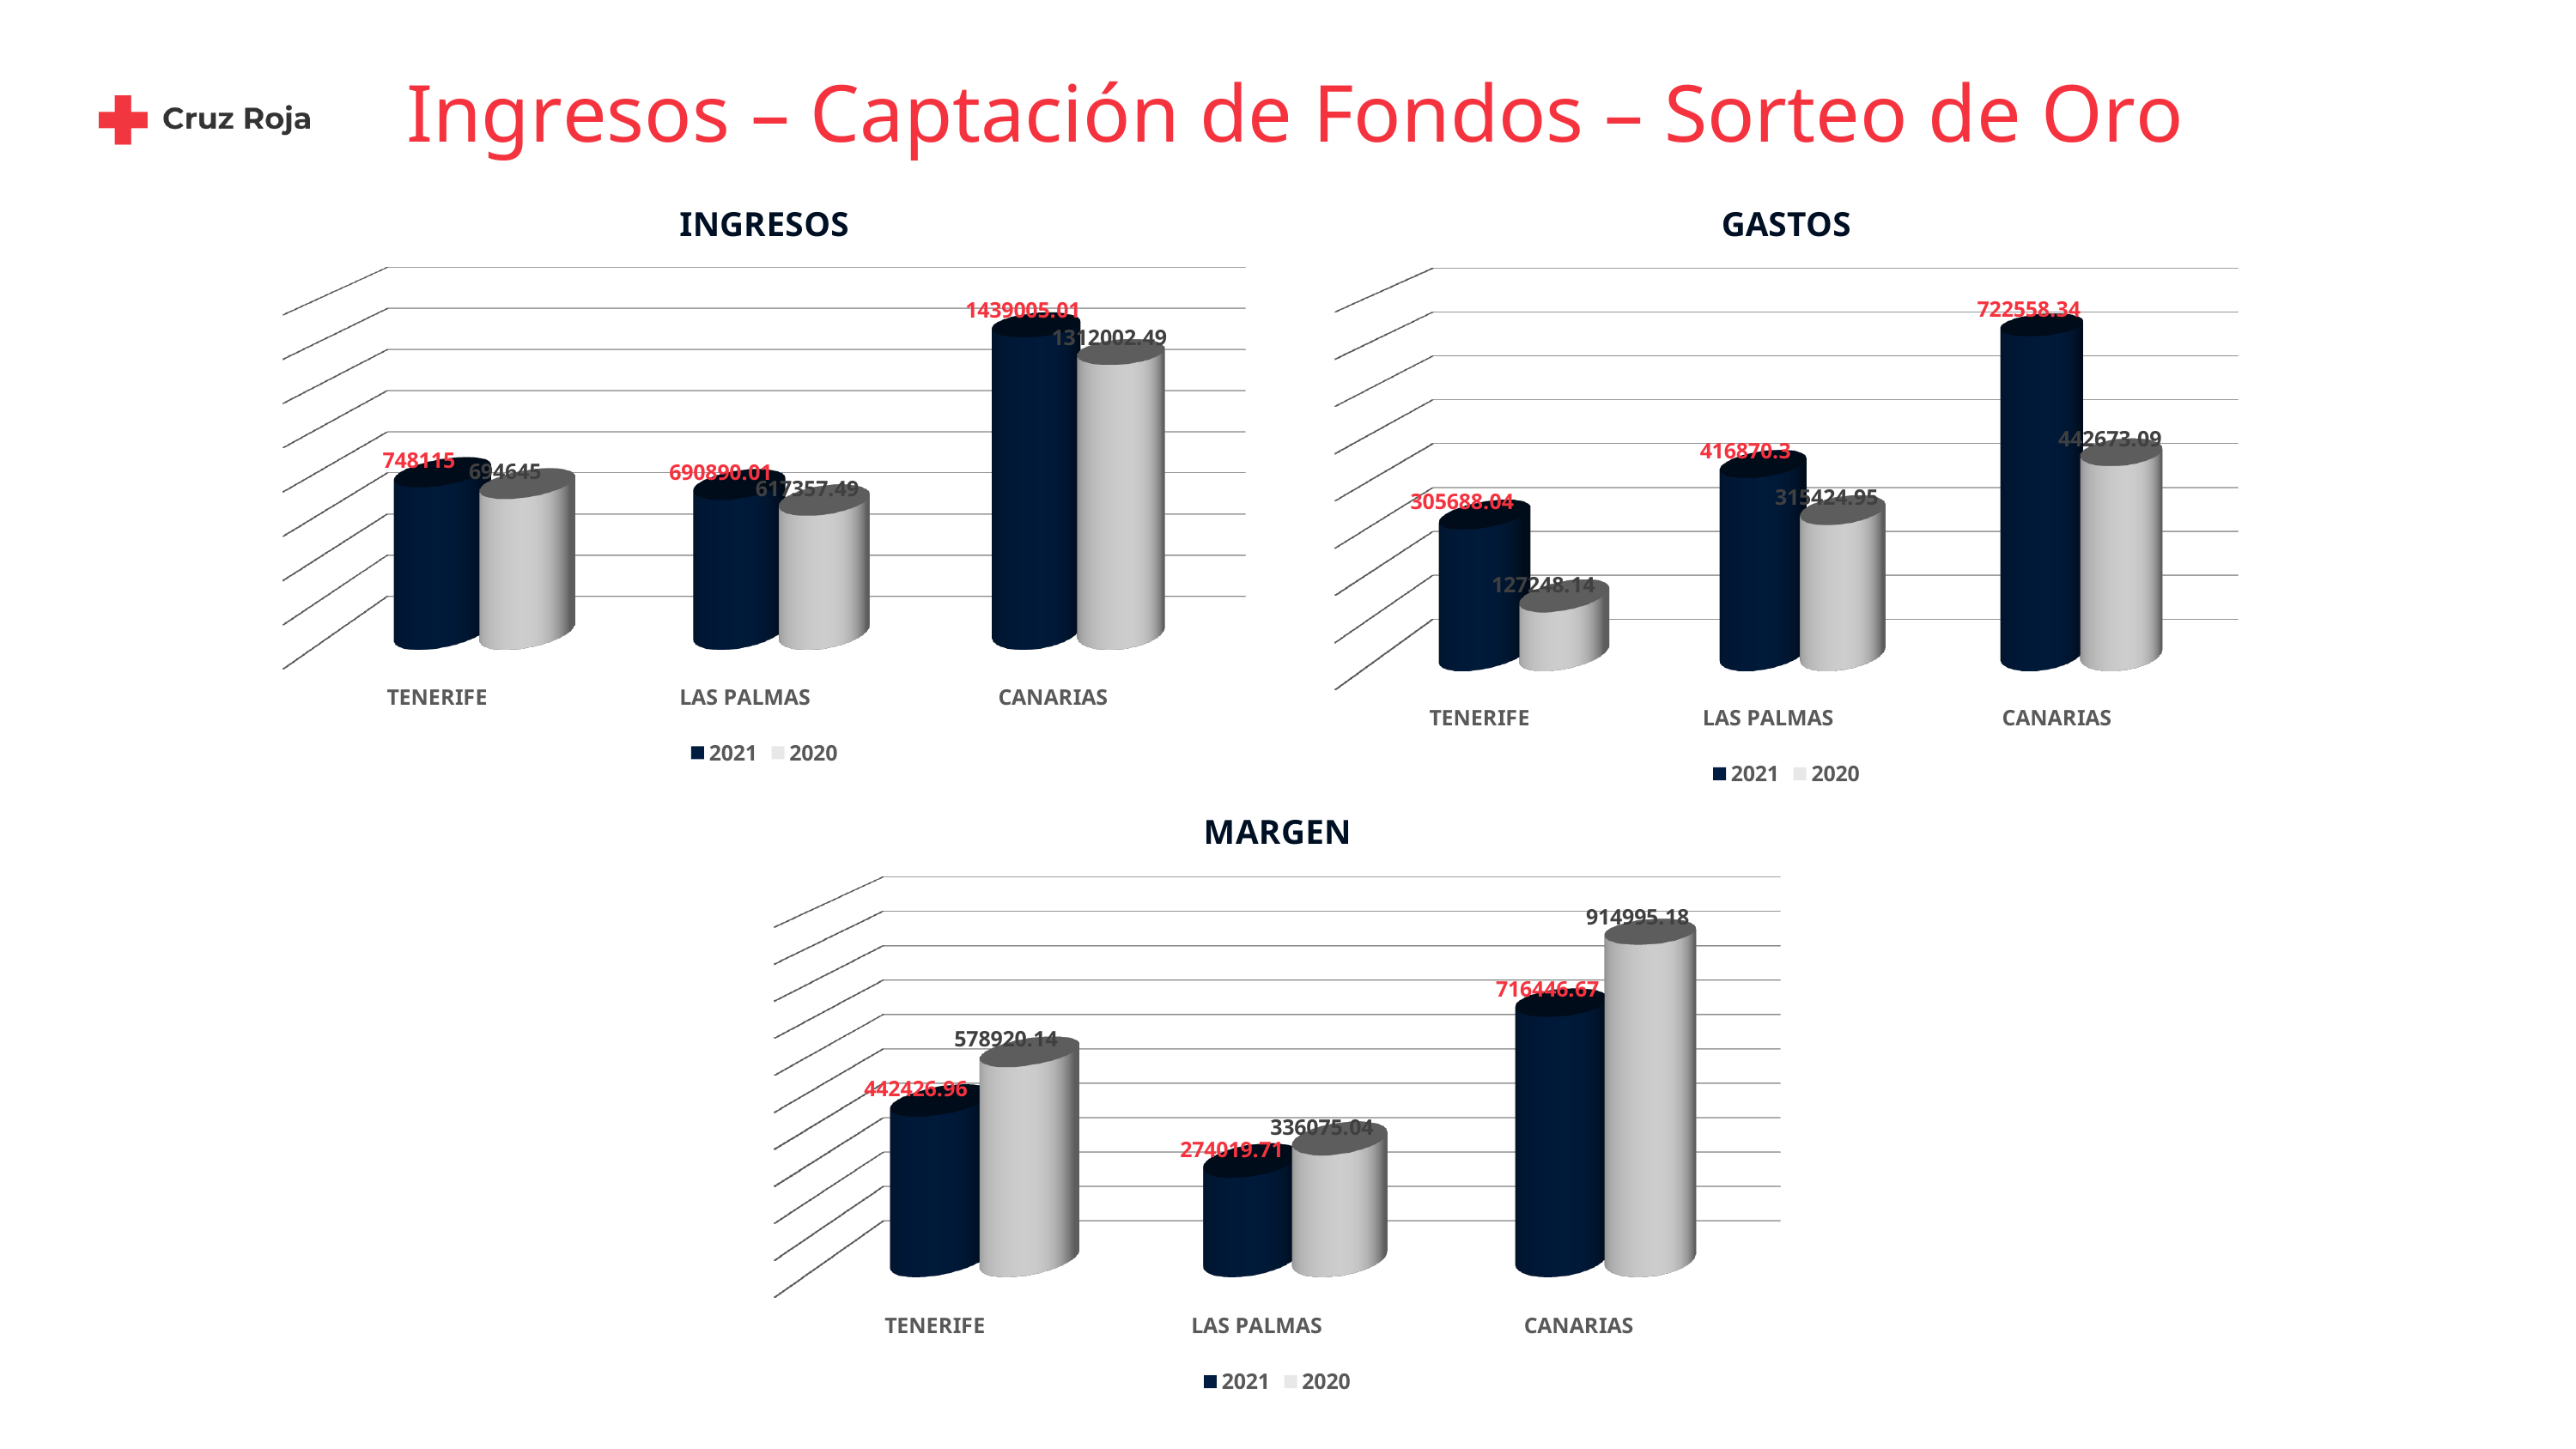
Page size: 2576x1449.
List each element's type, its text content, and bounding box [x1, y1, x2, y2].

chart [252, 171, 1278, 773]
chart [735, 171, 2275, 1402]
text_box Ingresos – Captación de Fondos – Sorteo de Oro [393, 75, 2501, 165]
